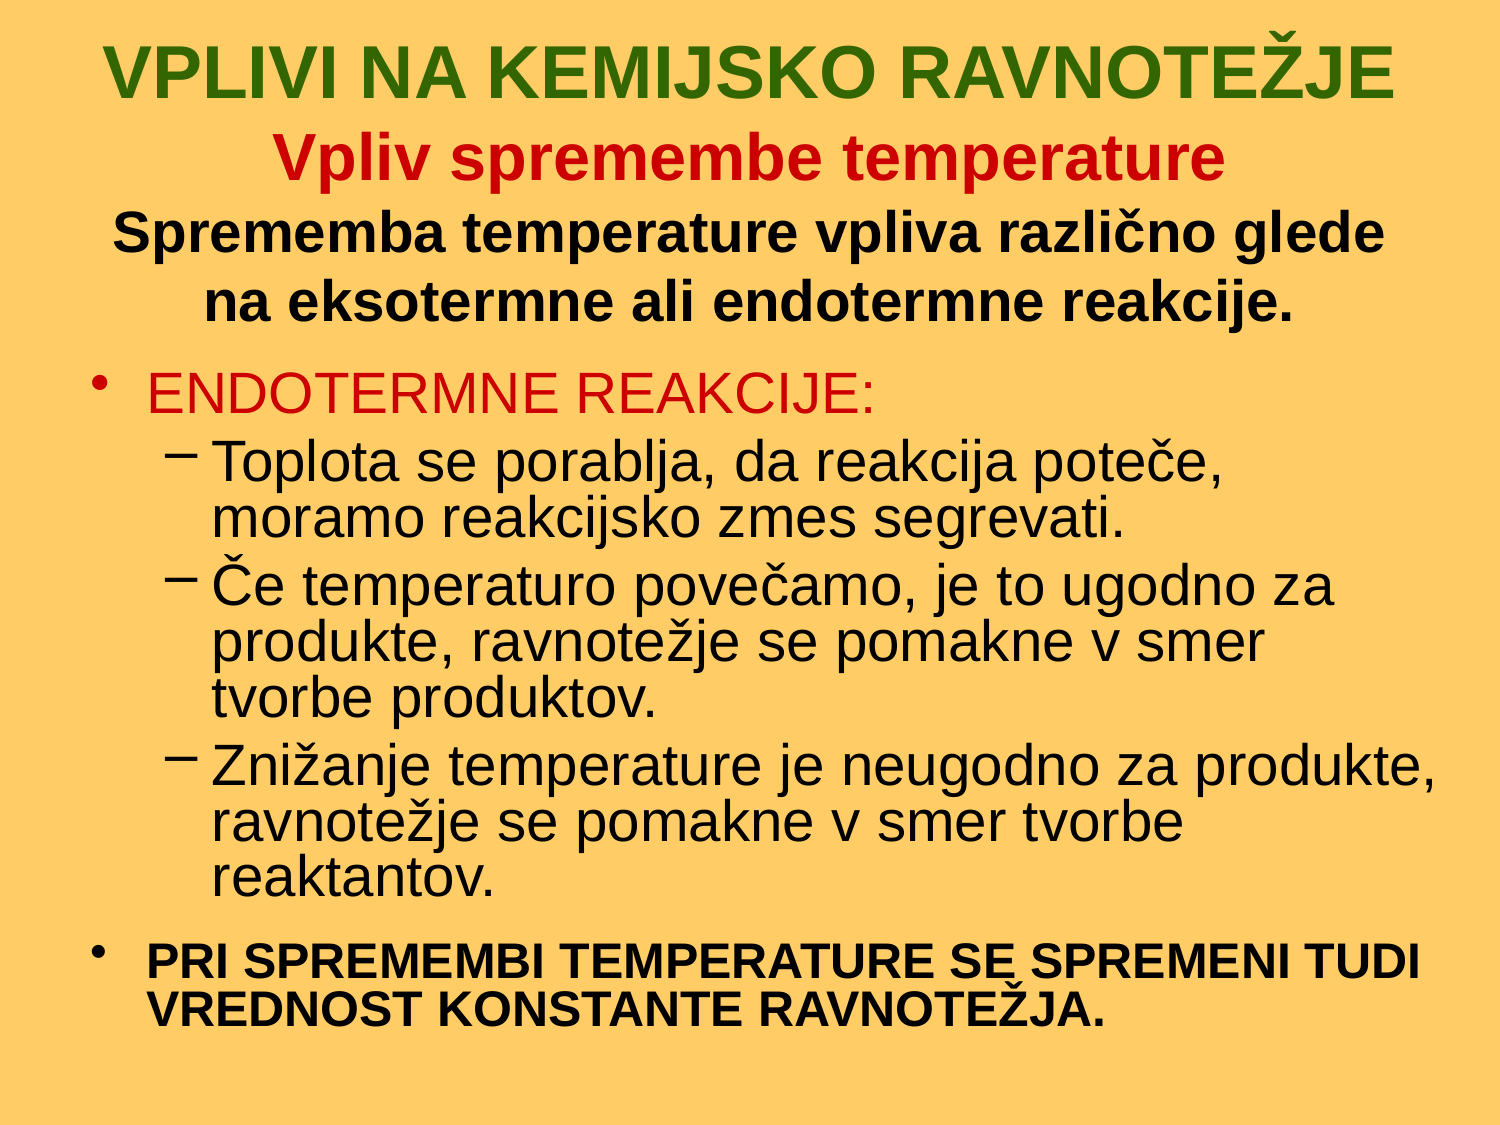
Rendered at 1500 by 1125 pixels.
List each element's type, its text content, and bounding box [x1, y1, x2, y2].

title VPLIVI NA KEMIJSKO RAVNOTEŽJE Vpliv spremembe temperature Sprememba temperature vpliva različno glede na eksotermne ali endotermne reakcije. [75, 31, 1425, 327]
list ENDOTERMNE REAKCIJE: Toplota se porablja, da reakcija poteče, moramo reakcijsko zmes segrevati. Če temperaturo povečamo, je to ugodno za produkte, ravnotežje se pomakne v smer tvorbe produktov. Znižanje temperature je neugodno za produkte, ravnotežje se pomakne v smer tvorbe reaktantov. PRI SPREMEMBI TEMPERATURE SE SPREMENI TUDI VREDNOST KONSTANTE RAVNOTEŽJA. [75, 361, 1459, 1071]
